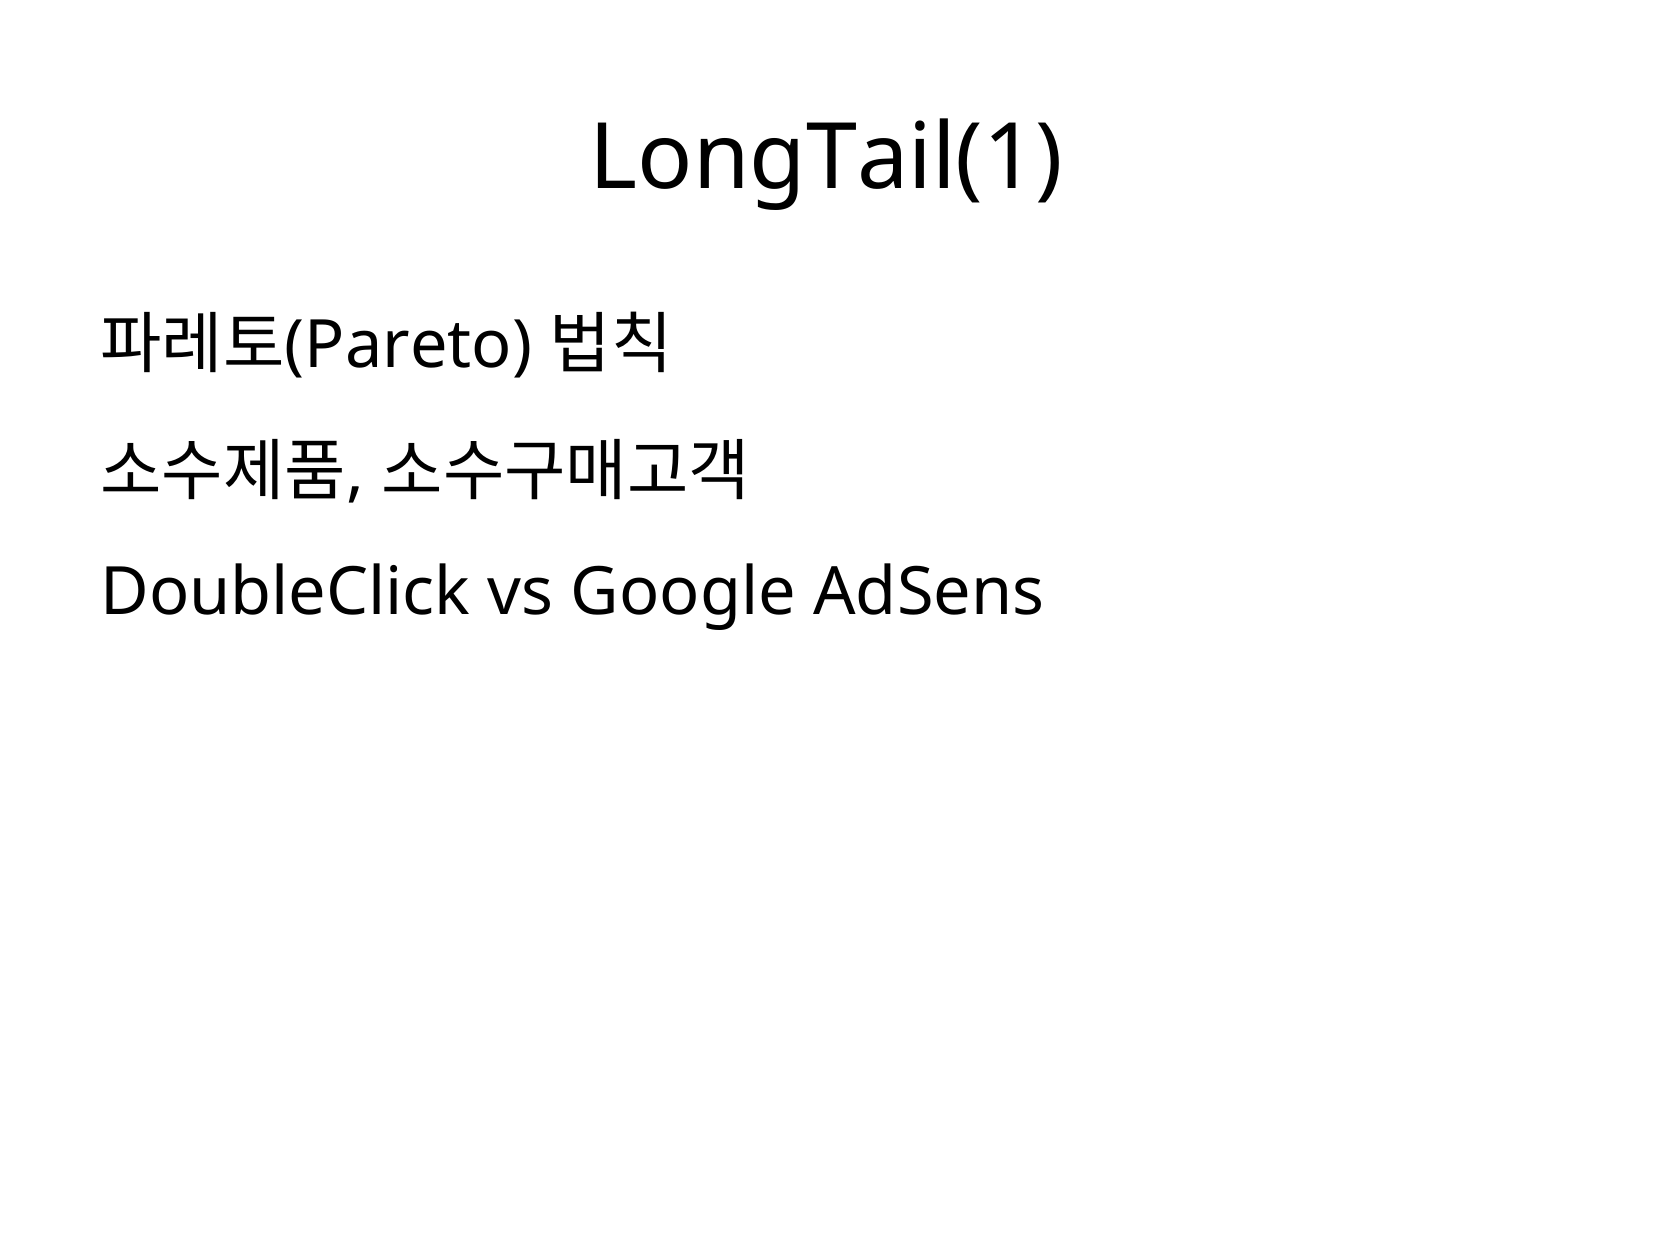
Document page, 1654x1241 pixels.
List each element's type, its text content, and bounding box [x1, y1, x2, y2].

list 파레토(Pareto) 법칙 소수제품, 소수구매고객 DoubleClick vs Google AdSens [82, 290, 1571, 1109]
title LongTail(1) [82, 49, 1571, 257]
